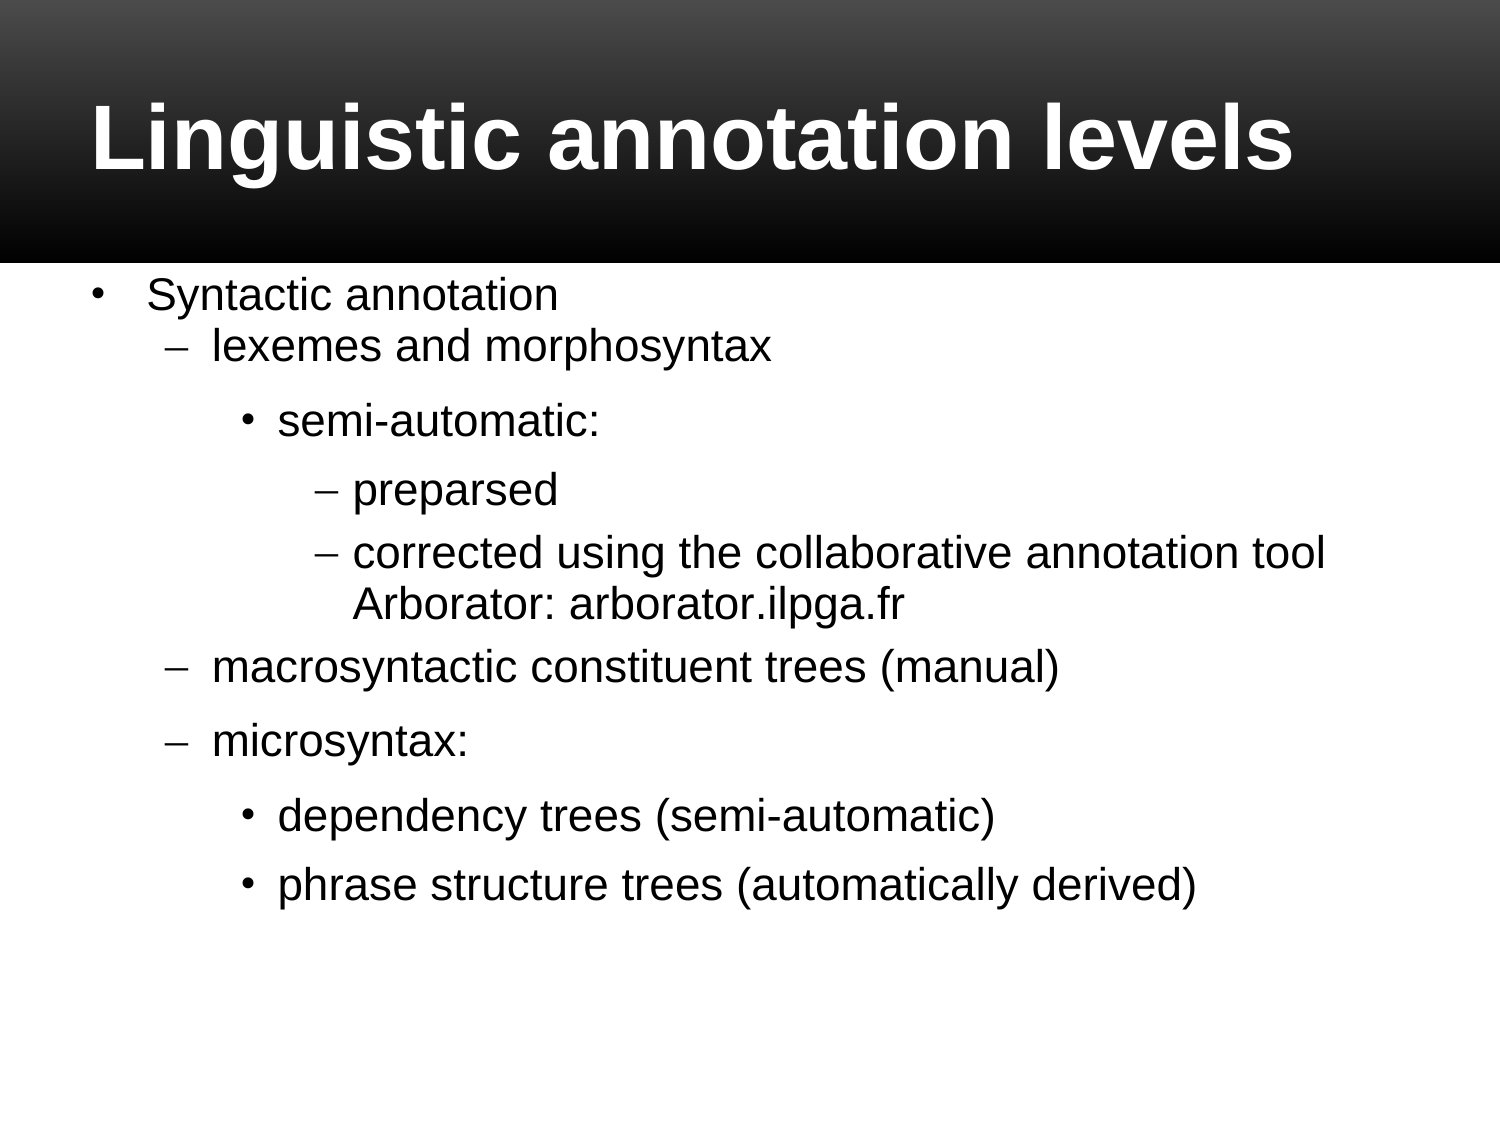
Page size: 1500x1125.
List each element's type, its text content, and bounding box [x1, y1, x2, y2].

title Linguistic annotation levels [75, 45, 1426, 233]
list Syntactic annotation lexemes and morphosyntax semi-automatic: preparsed corrected using the collaborative annotation tool Arborator: arborator.ilpga.fr macrosyntactic constituent trees (manual) microsyntax: dependency trees (semi-automatic) phrase structure trees (automatically derived) [75, 262, 1426, 1006]
